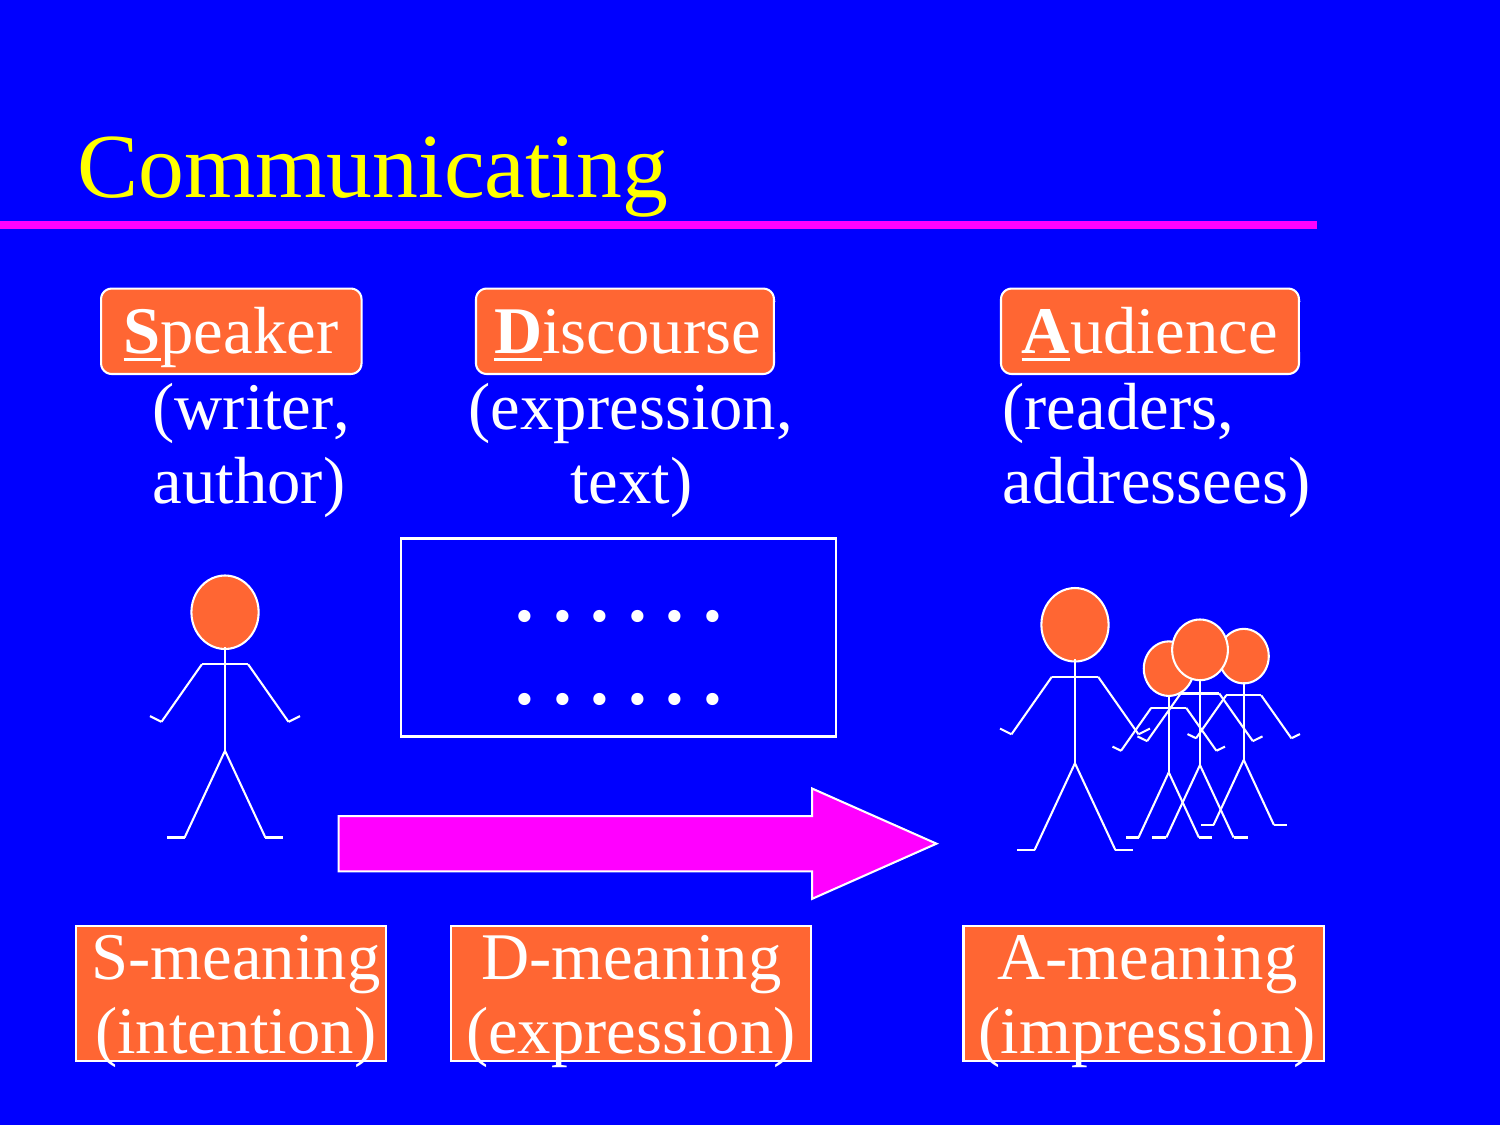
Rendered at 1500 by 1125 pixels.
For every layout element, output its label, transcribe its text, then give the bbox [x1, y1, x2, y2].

text_box [1041, 588, 1109, 662]
text_box Speaker [101, 288, 362, 374]
text_box [191, 575, 259, 649]
text_box A-meaning (impression) [963, 925, 1324, 1062]
text_box . . . . . . . . . . . . [401, 538, 837, 737]
text_box Discourse [475, 288, 774, 362]
text_box [338, 788, 937, 899]
text_box (expression, text) [424, 362, 838, 526]
text_box (readers, addressees) [987, 362, 1450, 526]
text_box D-meaning (expression) [451, 925, 812, 1062]
text_box S-meaning (intention) [76, 925, 387, 1062]
text_box Audience [1000, 288, 1299, 362]
text_box [1143, 619, 1269, 696]
text_box (writer, author) [137, 362, 424, 526]
text_box Speaker [170, 325, 185, 351]
title Communicating [62, 43, 1338, 225]
